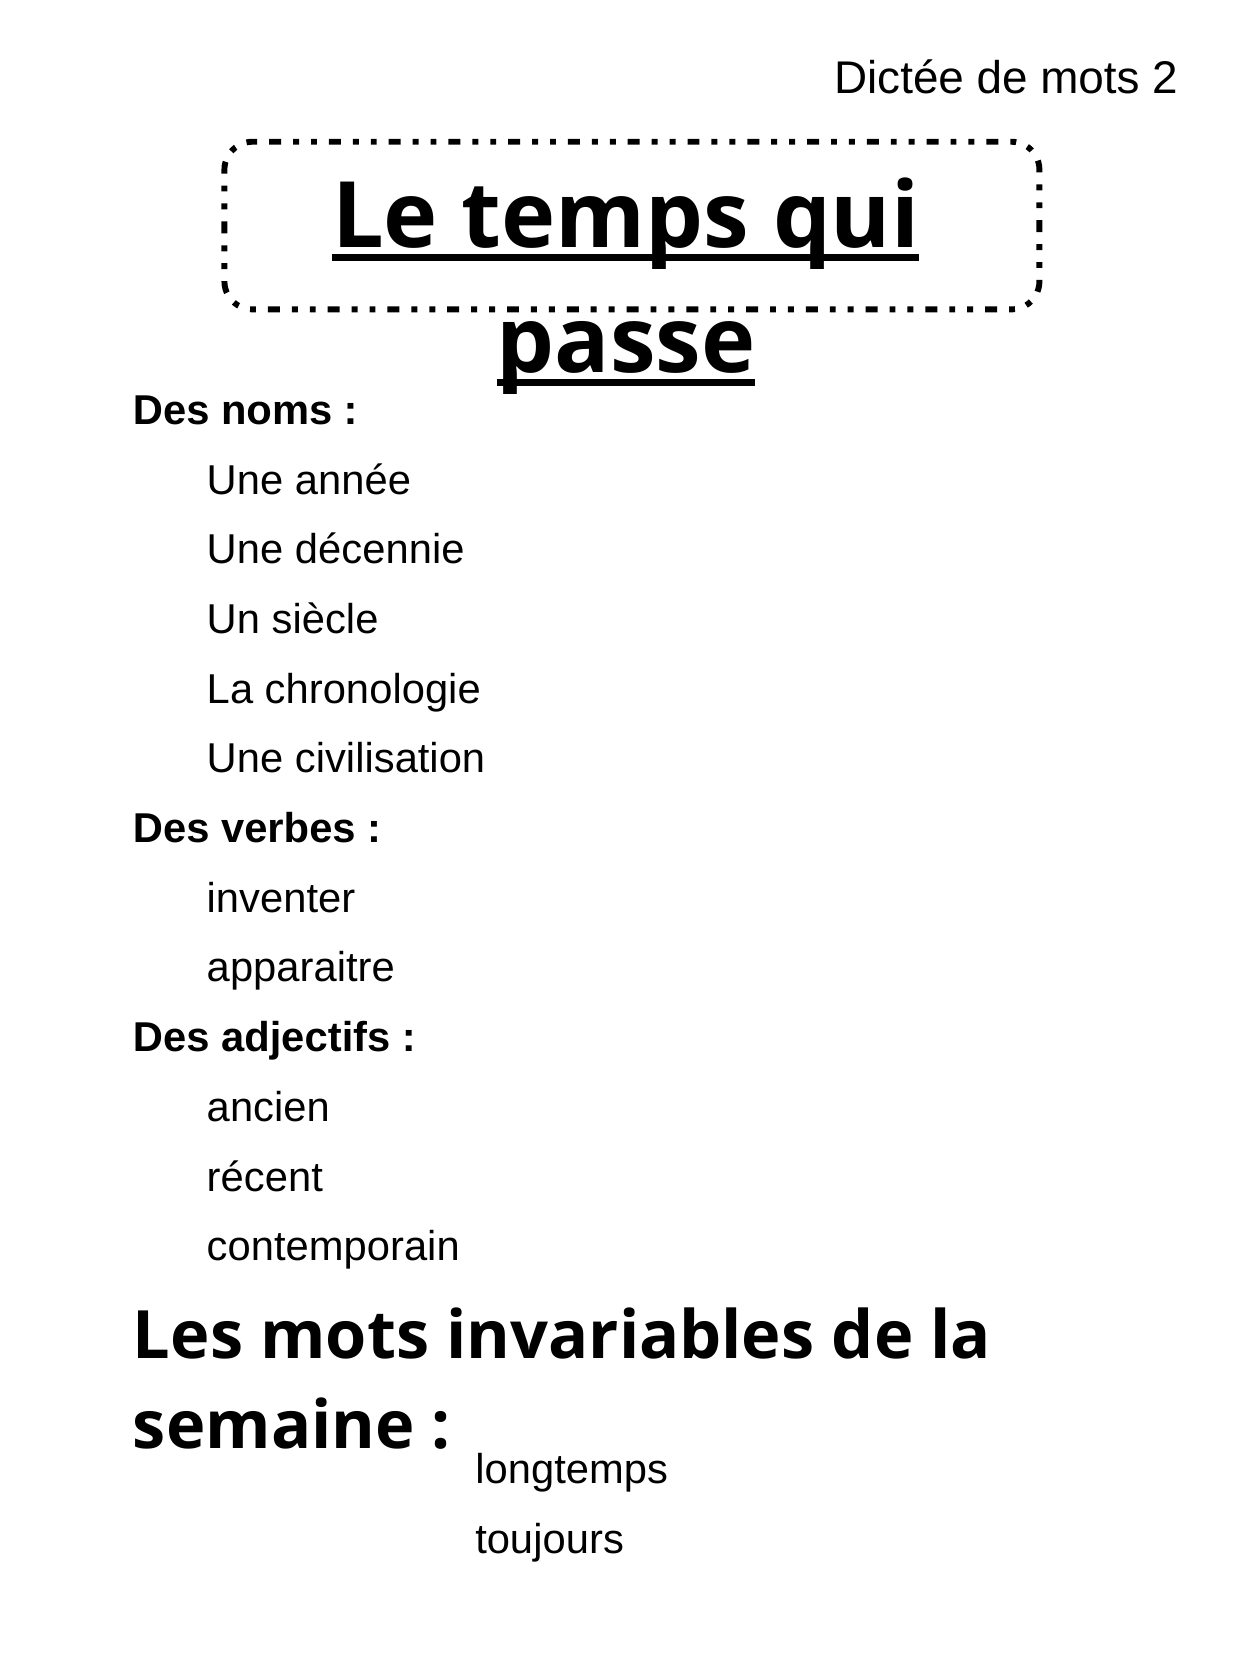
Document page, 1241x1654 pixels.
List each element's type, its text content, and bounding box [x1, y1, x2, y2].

text_box Des noms : Une année Une décennie Un siècle La chronologie Une civilisation Des verbes : inventer apparaitre Des adjectifs : ancien récent contemporain [118, 356, 1158, 1459]
text_box Les mots invariables de la semaine : [118, 1279, 1134, 1406]
text_box Le temps qui passe [224, 141, 1028, 310]
title Dictée de mots 2 [826, 52, 1179, 241]
text_box longtemps toujours [460, 1415, 756, 1548]
